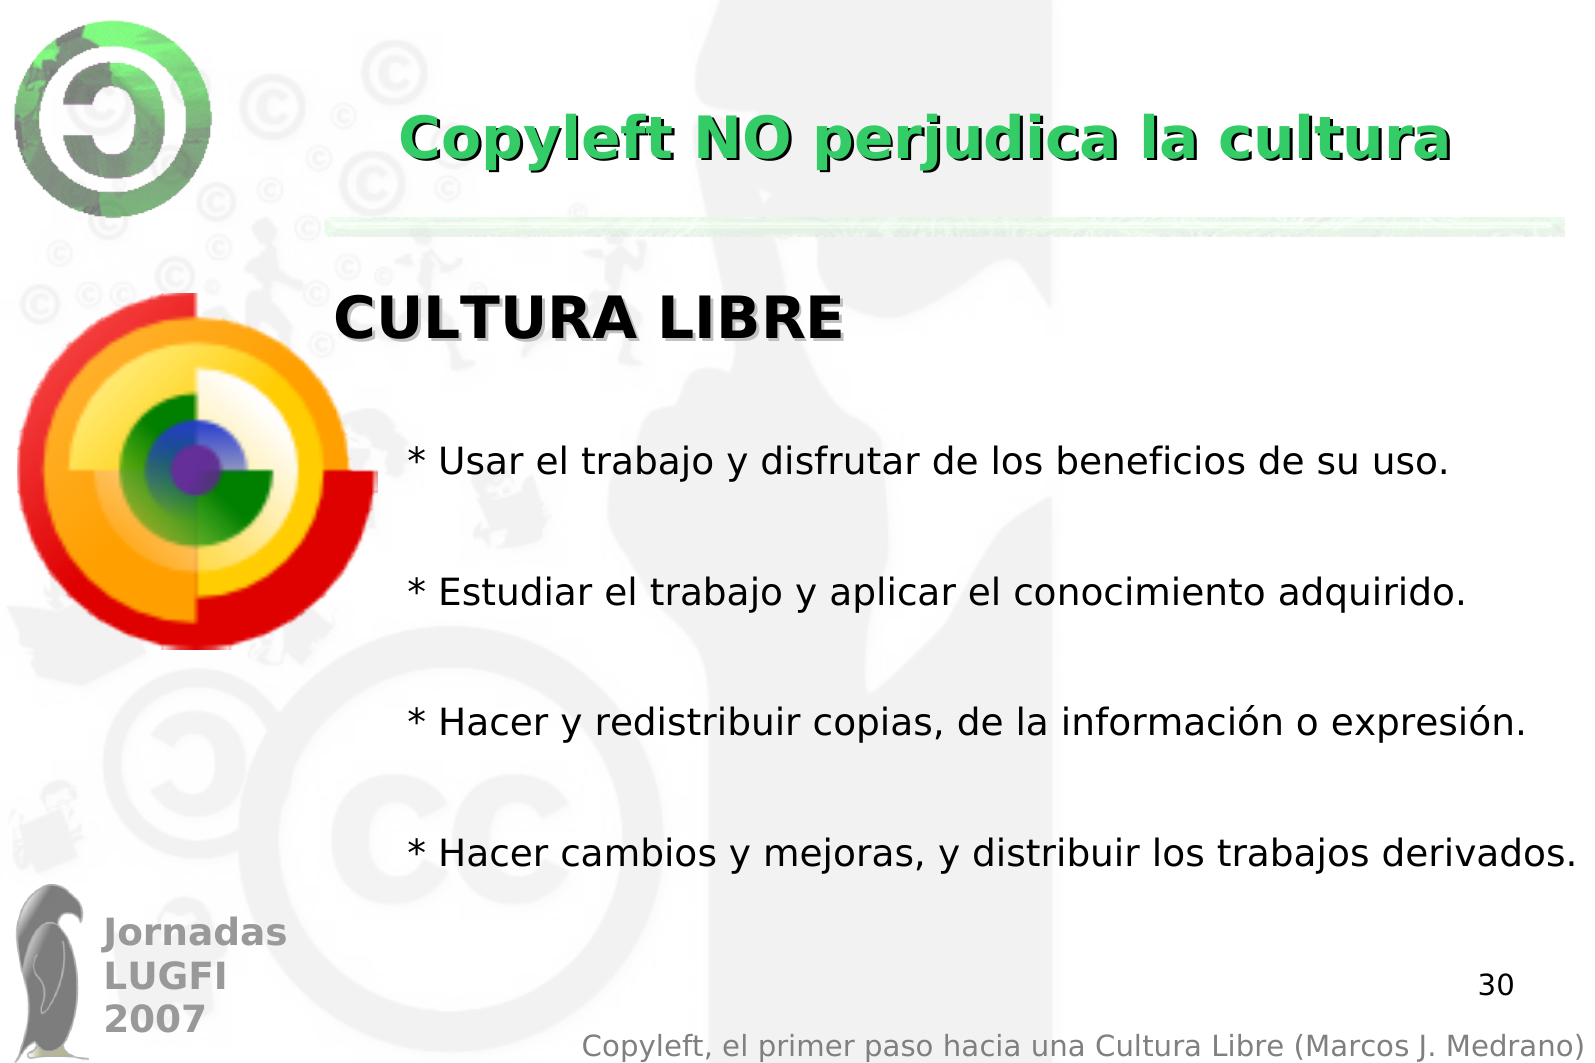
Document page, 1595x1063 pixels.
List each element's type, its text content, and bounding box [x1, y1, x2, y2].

picture [17, 293, 378, 650]
text_box CULTURA LIBRE * Usar el trabajo y disfrutar de los beneficios de su uso. * Estudiar el trabajo y aplicar el conocimiento adquirido. * Hacer y redistribuir copias, de la información o expresión. * Hacer cambios y mejoras, y distribuir los trabajos derivados. [318, 277, 1595, 970]
text_box Copyleft NO perjudica la cultura [383, 96, 1536, 207]
